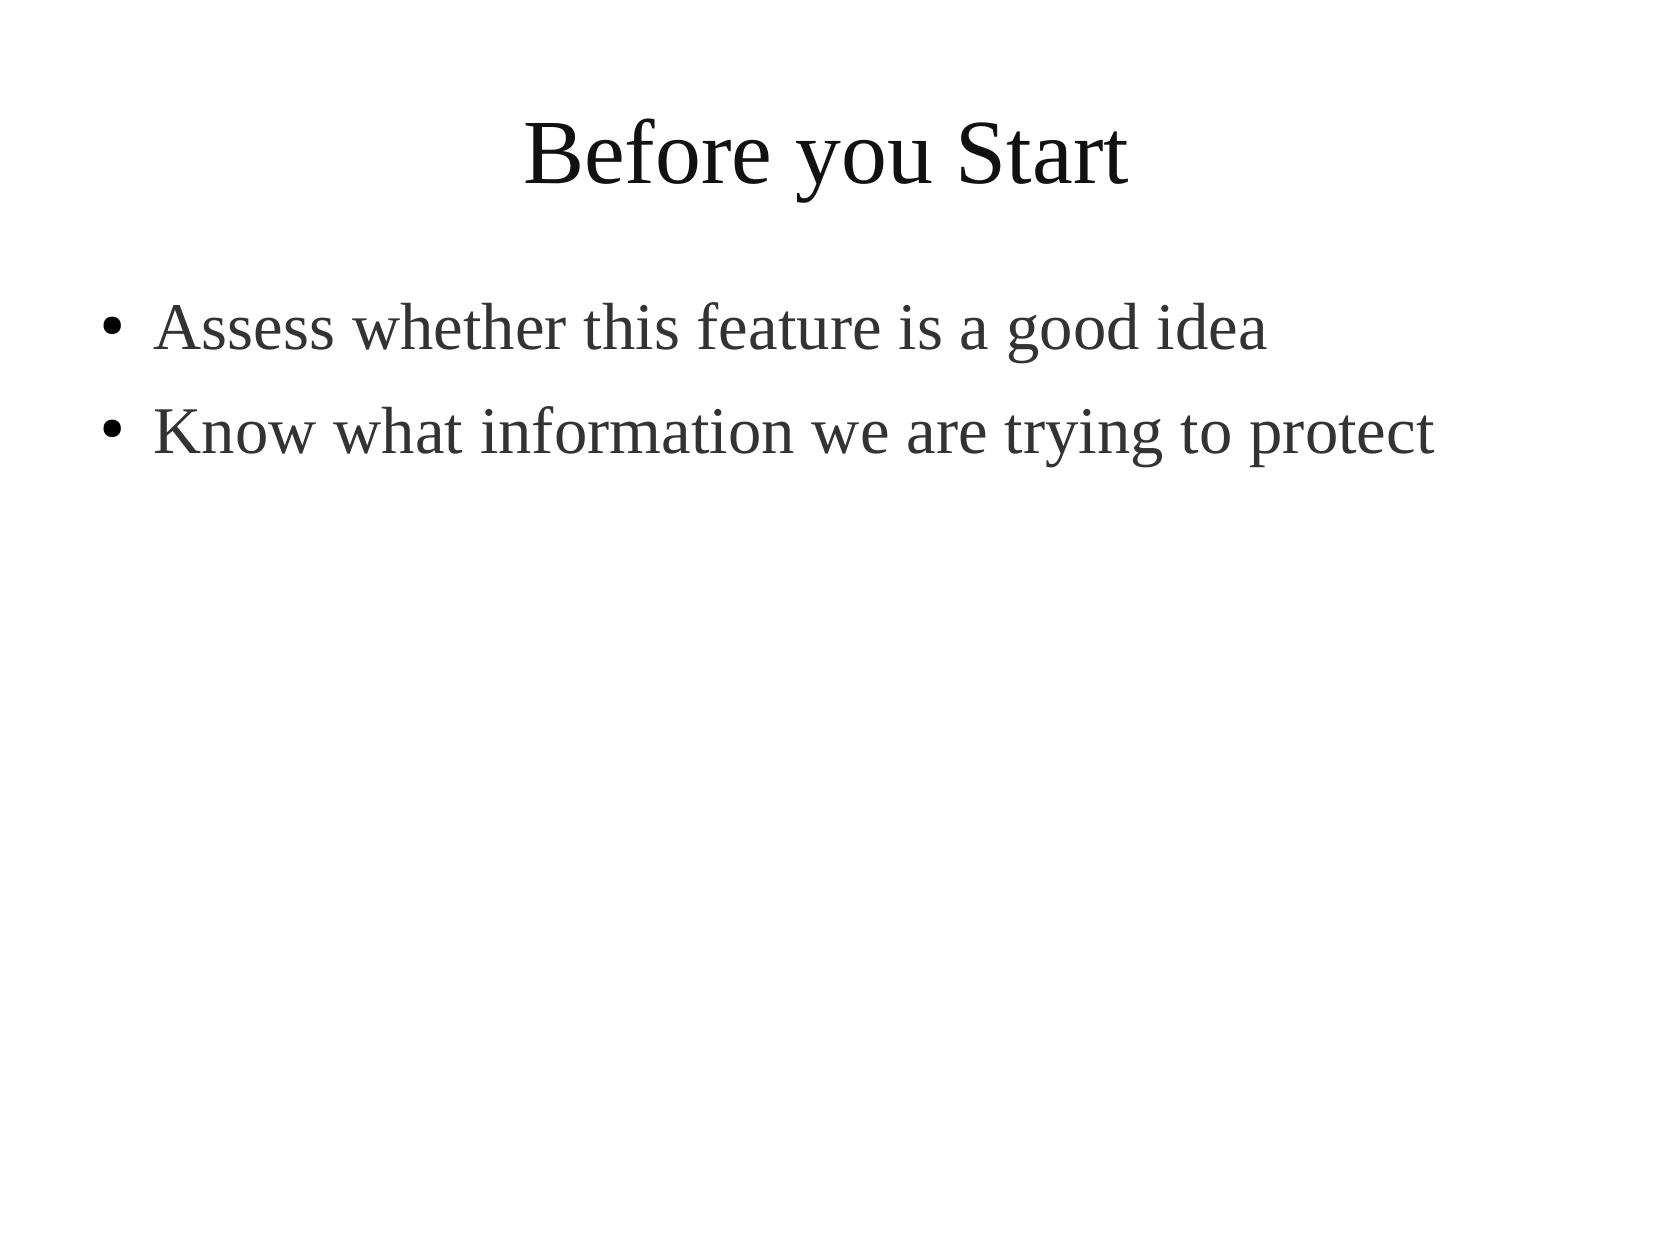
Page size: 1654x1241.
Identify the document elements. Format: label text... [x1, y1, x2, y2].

list Assess whether this feature is a good idea Know what information we are trying to protect [82, 290, 1538, 1010]
title Before you Start [82, 49, 1571, 257]
